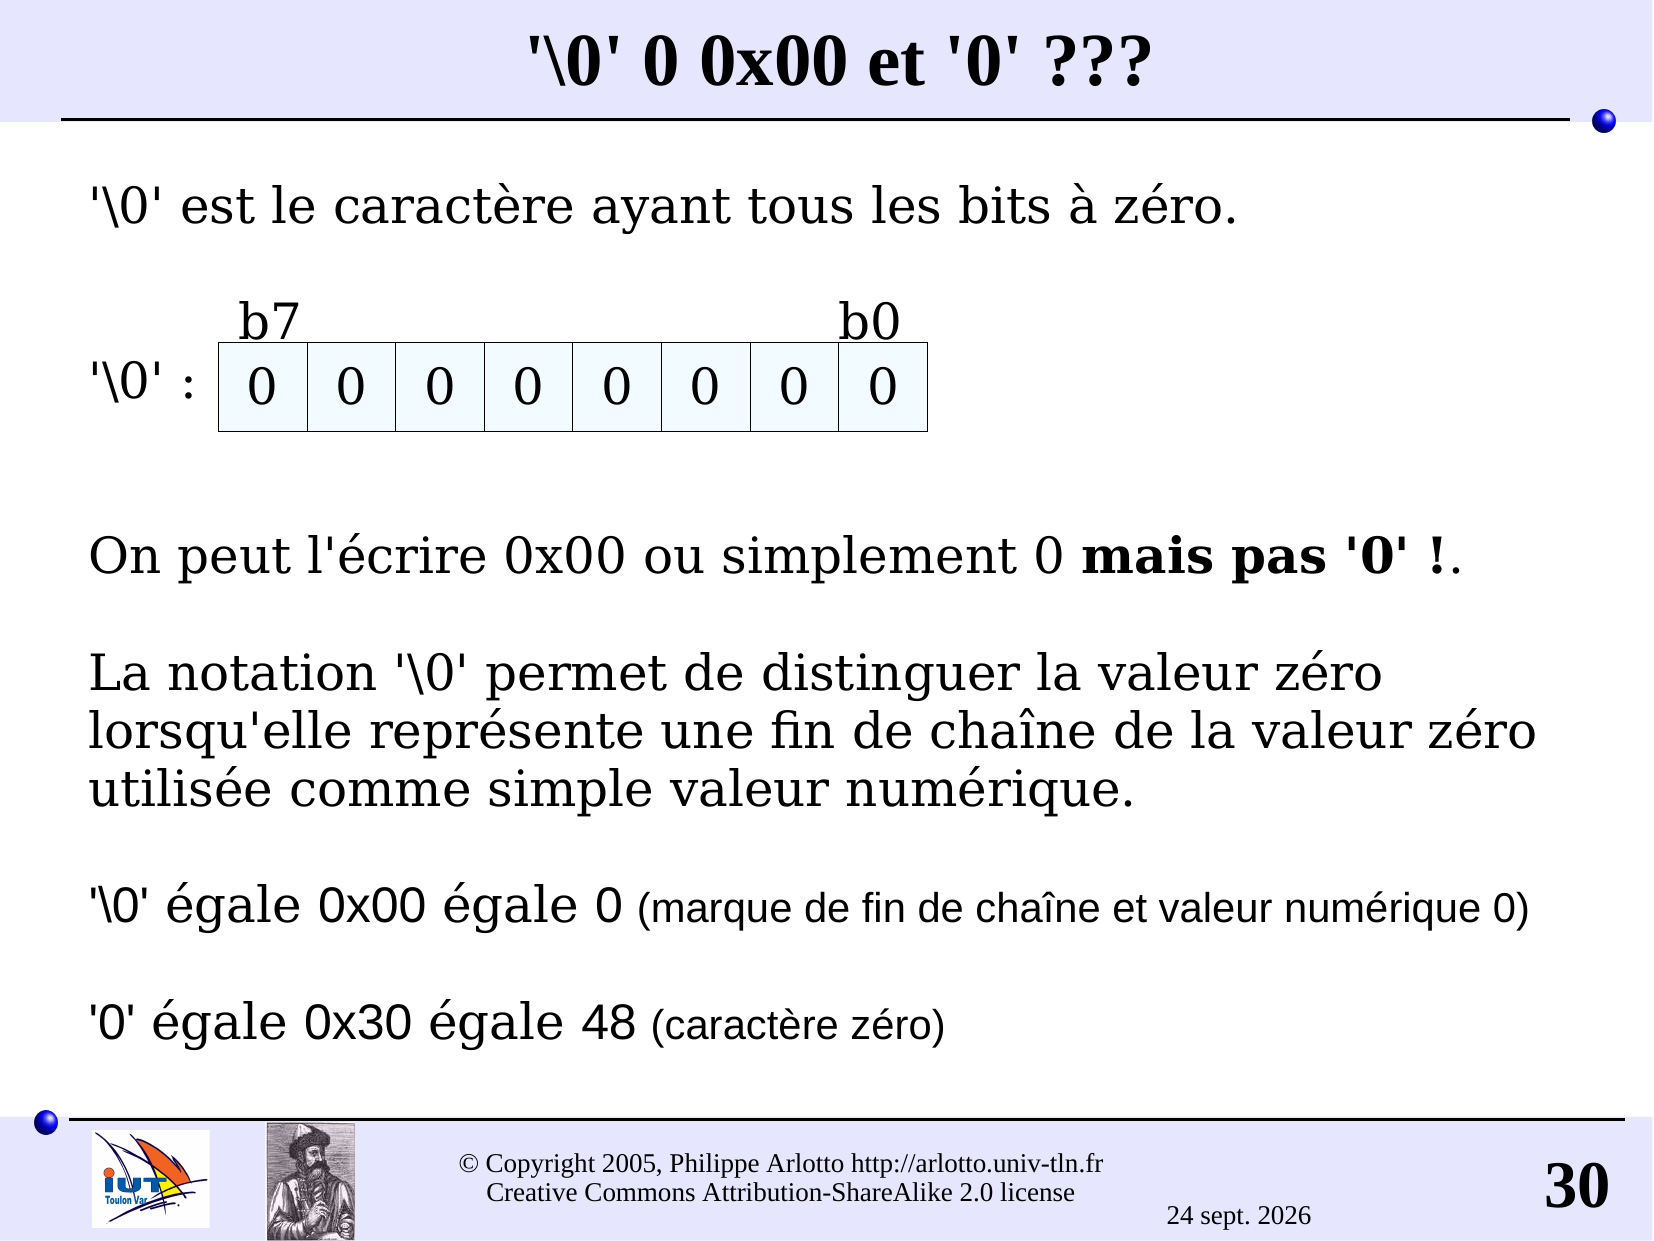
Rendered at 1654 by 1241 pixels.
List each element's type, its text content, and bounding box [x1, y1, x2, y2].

text_box '\0' est le caractère ayant tous les bits à zéro. b7 b0 '\0' : On peut l'écrire 0x00 ou simplement 0 mais pas '0' !. La notation '\0' permet de distinguer la valeur zéro lorsqu'elle représente une fin de chaîne de la valeur zéro utilisée comme simple valeur numérique. '\0' égale 0x00 égale 0 (marque de fin de chaîne et valeur numérique 0) '0' égale 0x30 égale 48 (caractère zéro) [88, 177, 1653, 1052]
text_box 0 [572, 342, 661, 432]
text_box 0 [307, 342, 395, 432]
text_box 0 [484, 342, 572, 432]
text_box 0 [218, 342, 307, 432]
text_box 0 [750, 342, 838, 432]
picture [265, 1122, 355, 1241]
title '\0' 0 0x00 et '0' ??? [95, 11, 1585, 110]
text_box 0 [838, 342, 928, 432]
text_box 0 [395, 342, 484, 432]
text_box 0 [661, 342, 750, 432]
